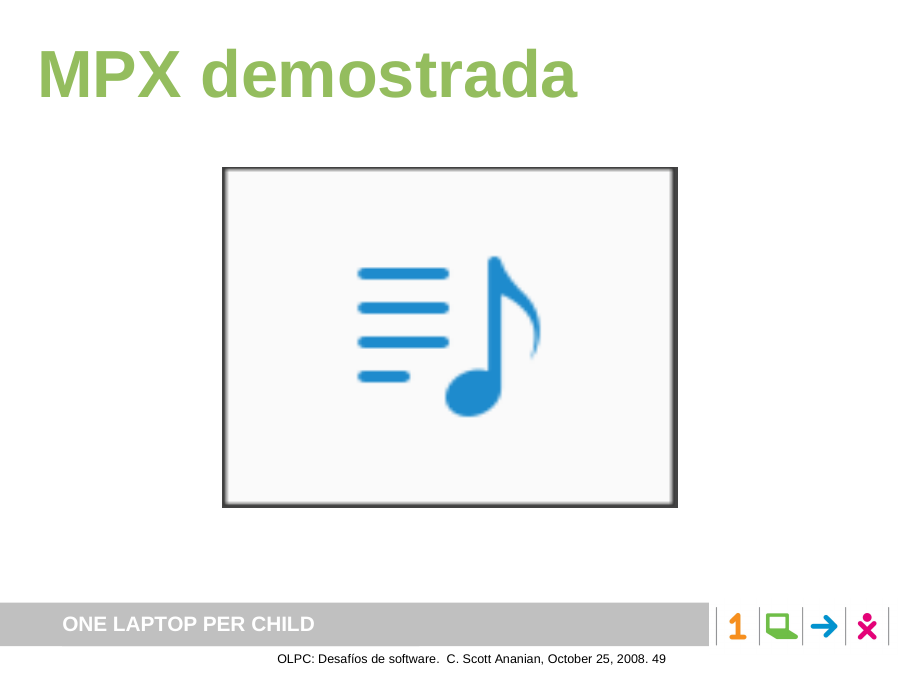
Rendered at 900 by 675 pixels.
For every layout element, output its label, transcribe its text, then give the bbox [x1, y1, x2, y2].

title MPX demostrada [37, 37, 856, 226]
text_box [221, 166, 679, 509]
picture [709, 598, 898, 655]
